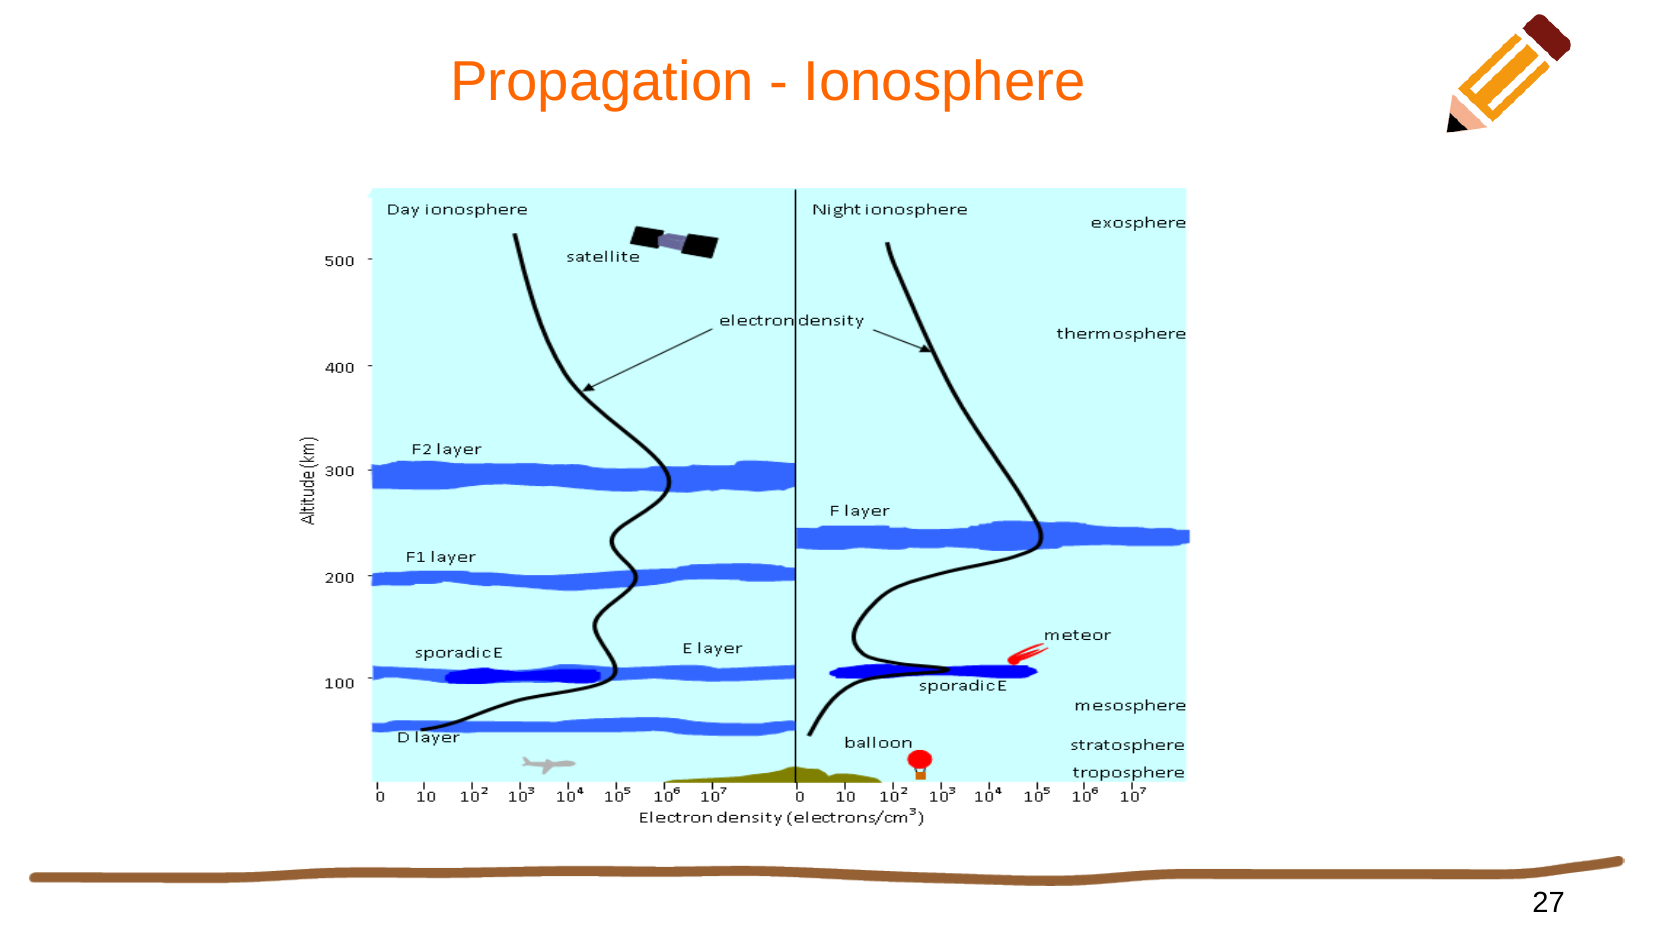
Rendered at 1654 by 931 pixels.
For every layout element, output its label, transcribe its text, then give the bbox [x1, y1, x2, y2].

picture [288, 187, 1201, 838]
picture [1446, 14, 1571, 133]
title Propagation - Ionosphere [88, 29, 1447, 133]
picture [29, 856, 1625, 886]
